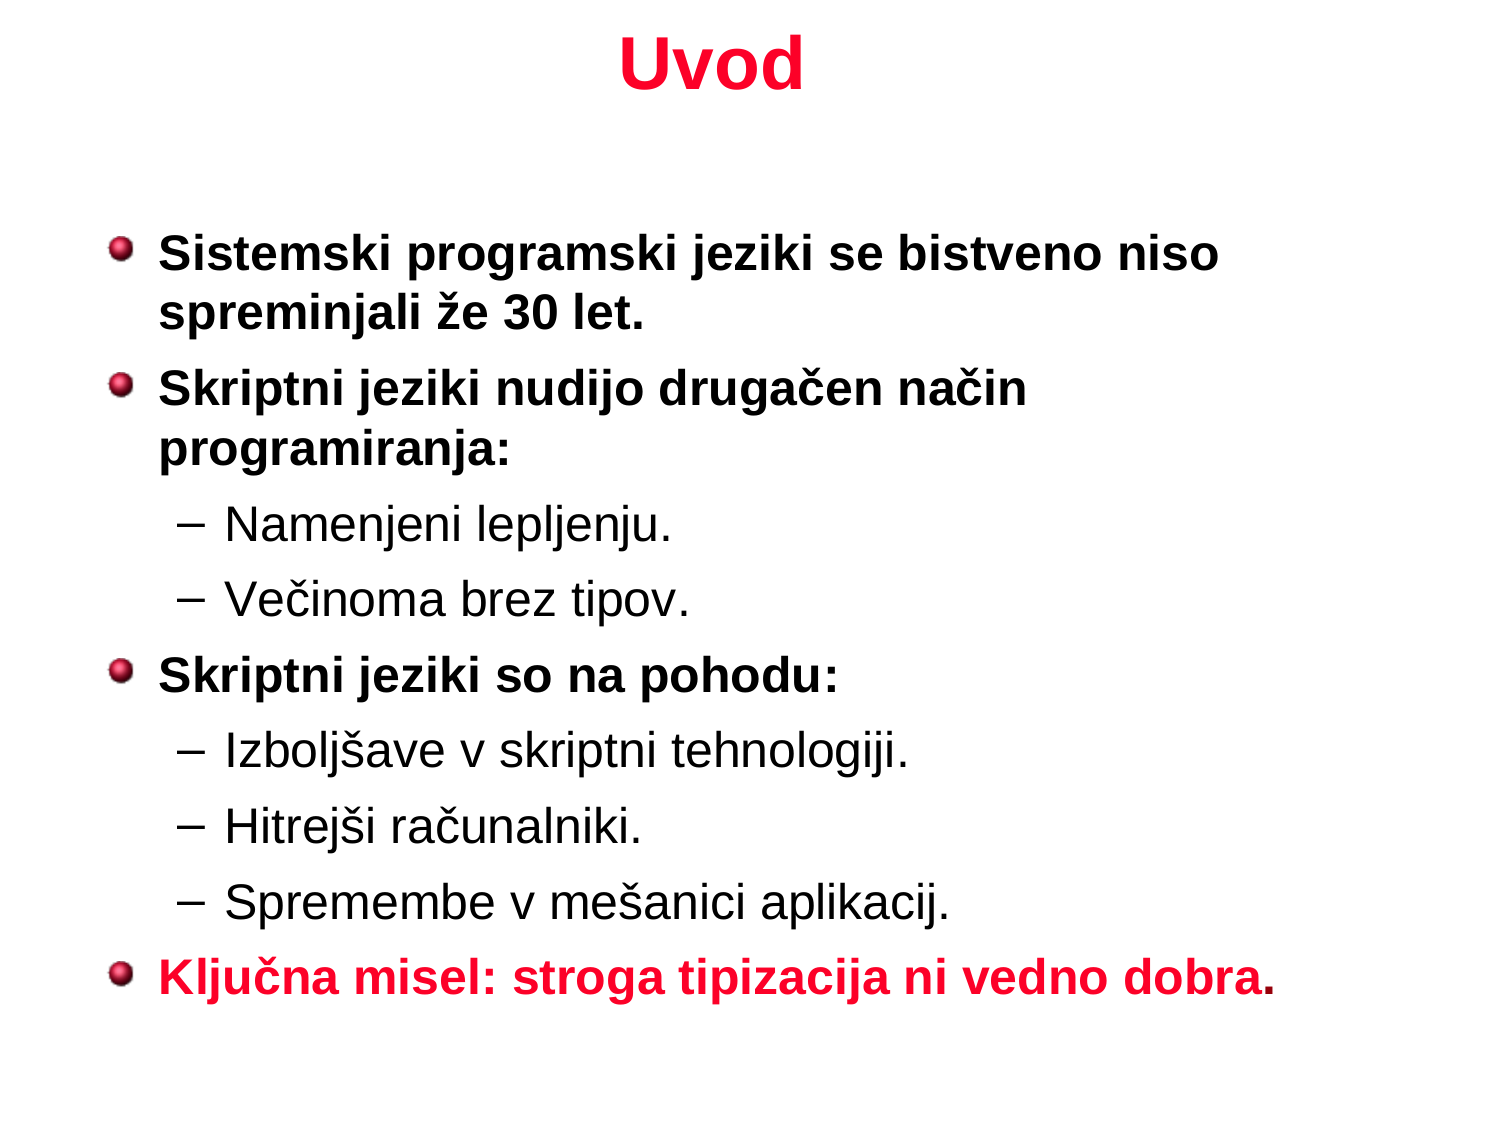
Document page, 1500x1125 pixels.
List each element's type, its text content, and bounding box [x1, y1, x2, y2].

list Sistemski programski jeziki se bistveno niso spreminjali že 30 let. Skriptni jeziki nudijo drugačen način programiranja: Namenjeni lepljenju. Večinoma brez tipov. Skriptni jeziki so na pohodu: Izboljšave v skriptni tehnologiji. Hitrejši računalniki. Spremembe v mešanici aplikacij. Ključna misel: stroga tipizacija ni vedno dobra. [87, 212, 1351, 1013]
title Uvod [87, 6, 1338, 113]
